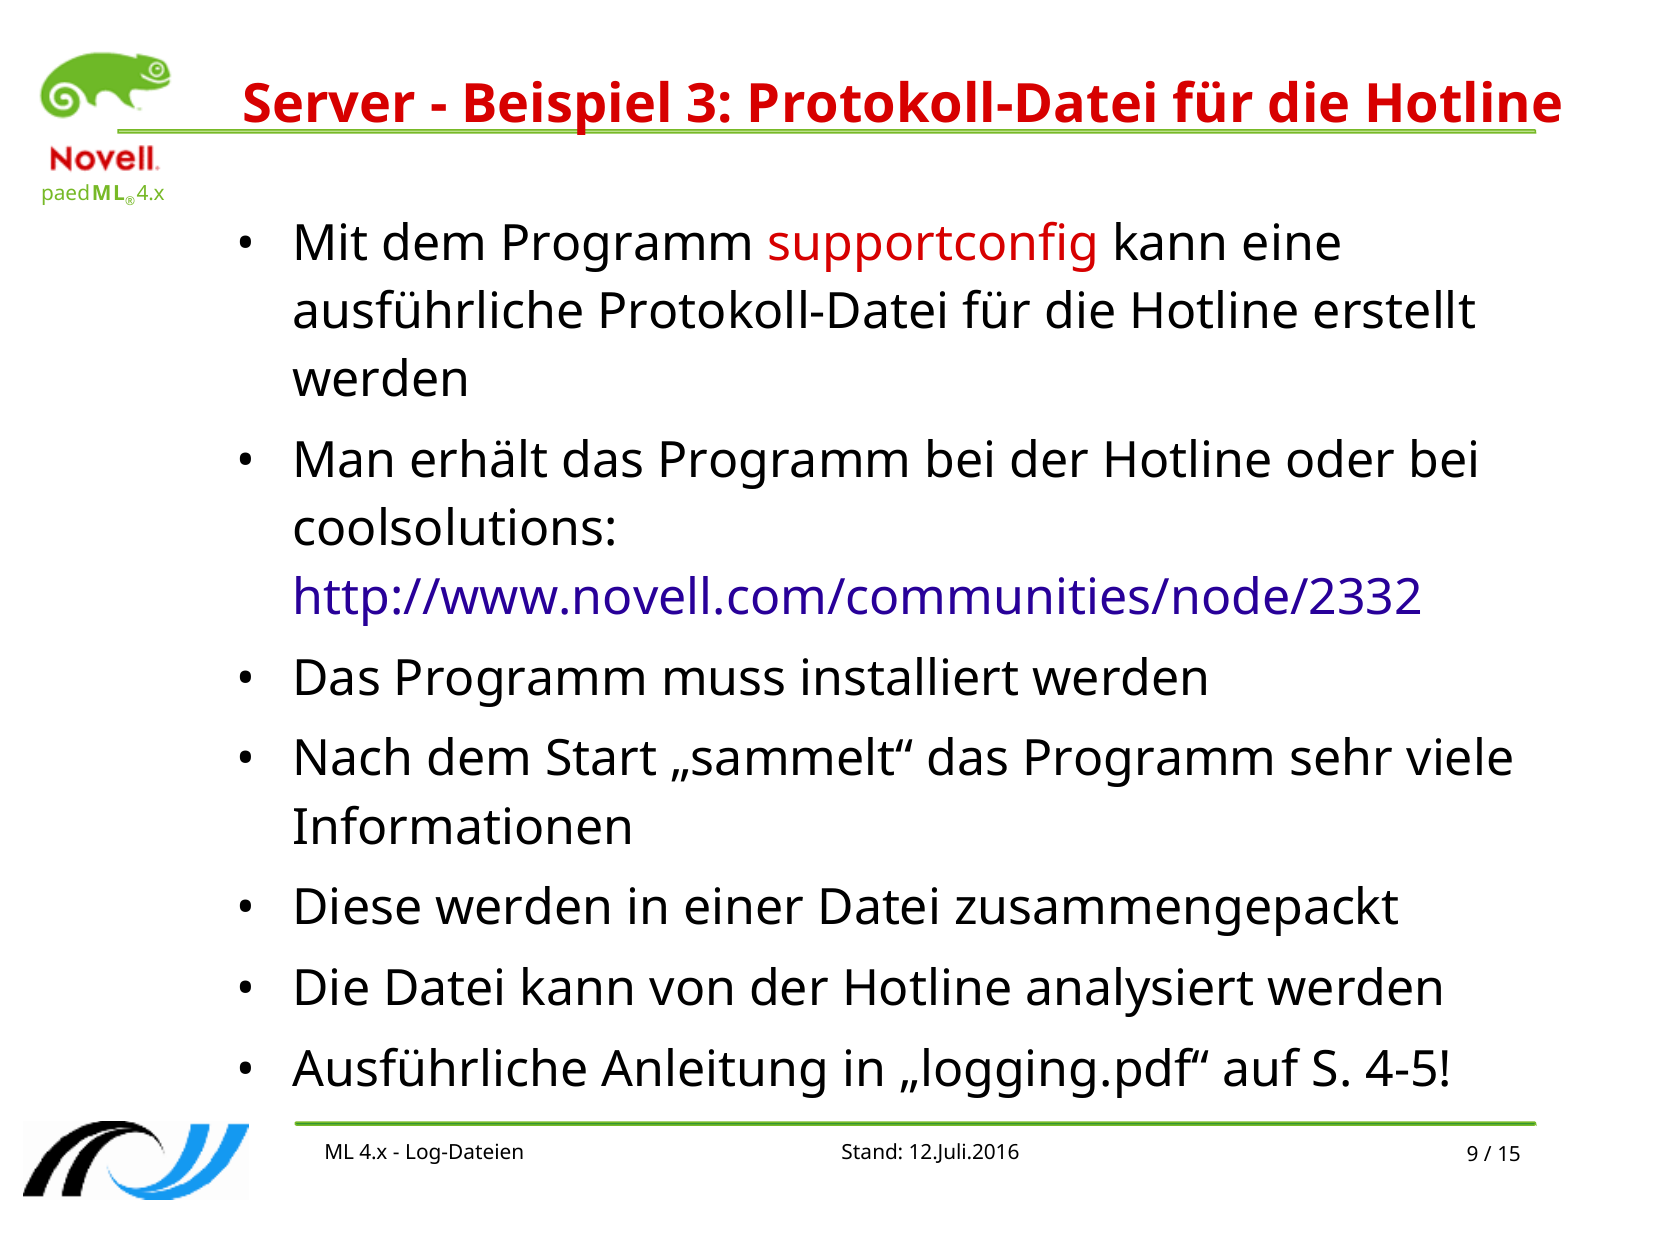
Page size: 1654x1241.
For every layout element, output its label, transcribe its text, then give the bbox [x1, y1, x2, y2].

title Server - Beispiel 3: Protokoll-Datei für die Hotline [242, 33, 1625, 170]
list Mit dem Programm supportconfig kann eine ausführliche Protokoll-Datei für die Hotline erstellt werden Man erhält das Programm bei der Hotline oder bei coolsolutions: http://www.novell.com/communities/node/2332 Das Programm muss installiert werden Nach dem Start „sammelt“ das Programm sehr viele Informationen Diese werden in einer Datei zusammengepackt Die Datei kann von der Hotline analysiert werden Ausführliche Anleitung in „logging.pdf“ auf S. 4-5! [236, 206, 1565, 1063]
picture [23, 1121, 249, 1200]
picture [26, 35, 184, 193]
